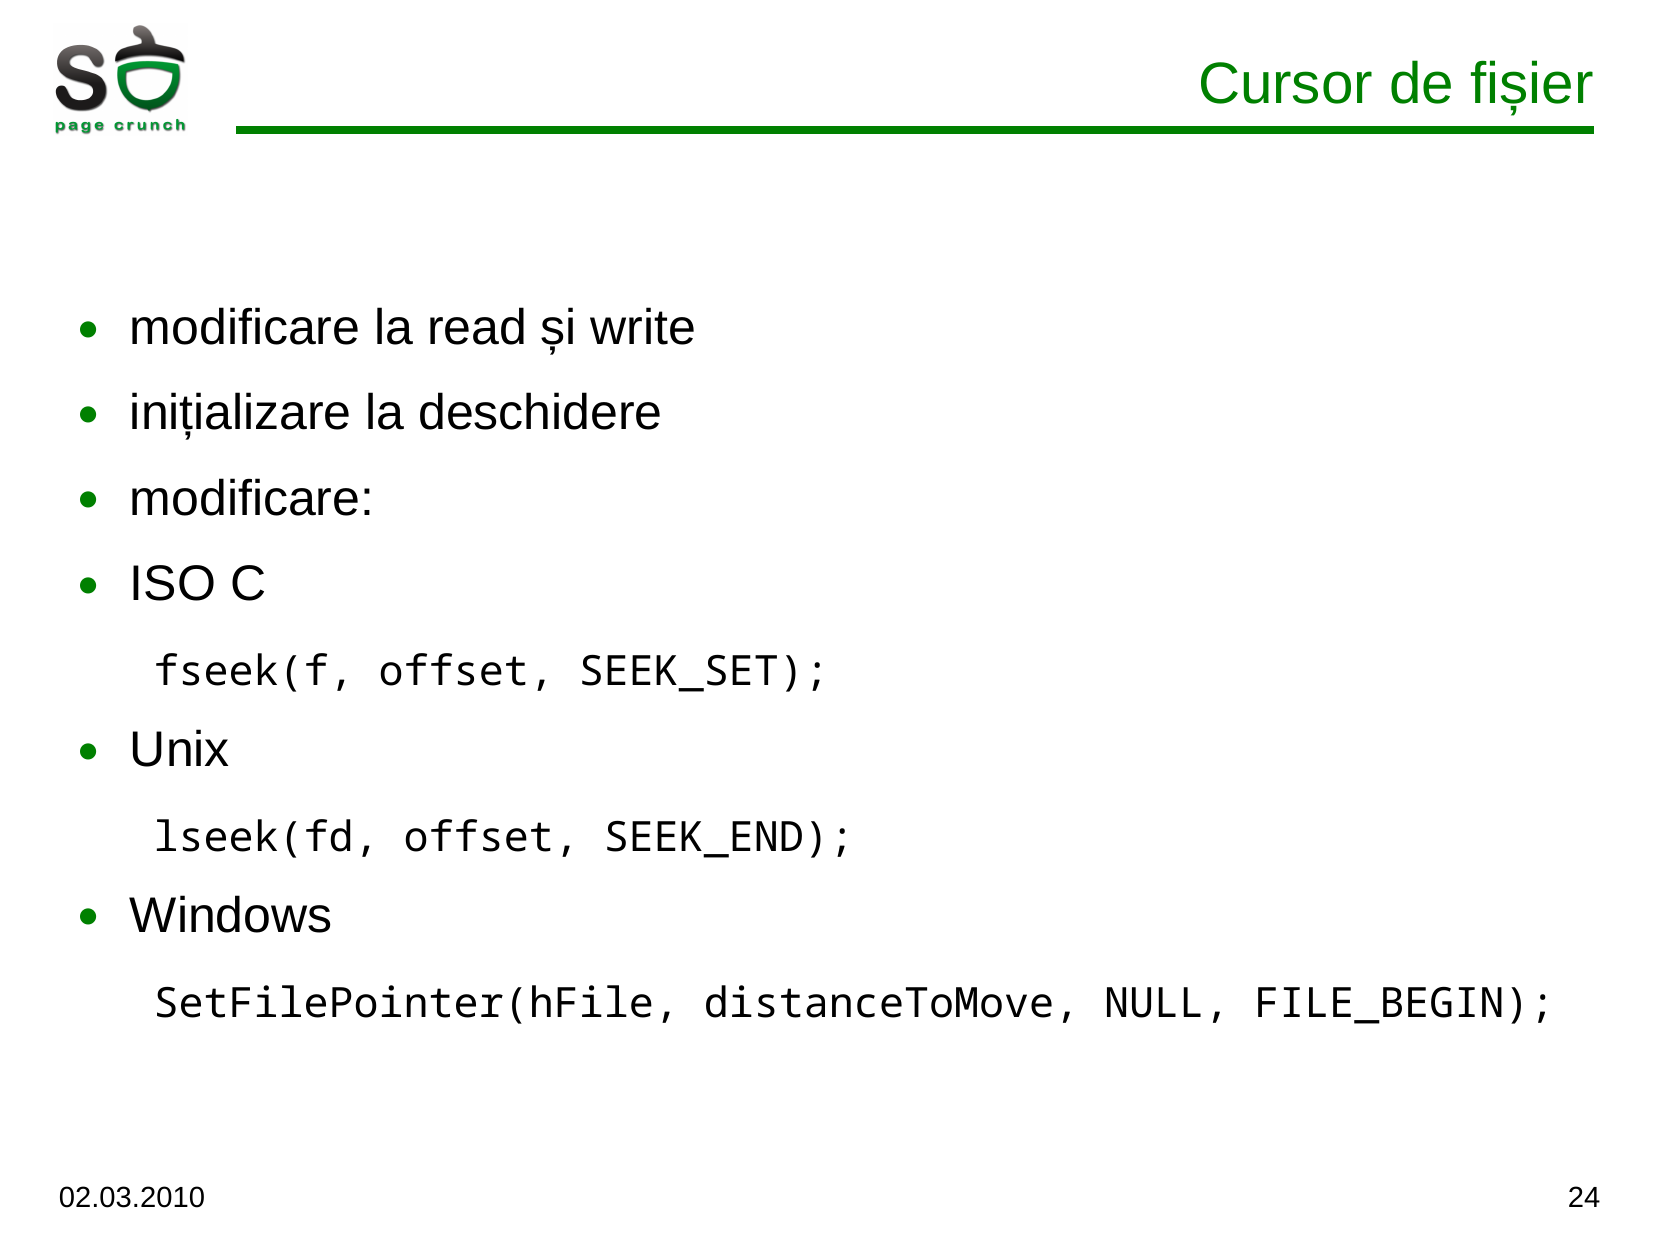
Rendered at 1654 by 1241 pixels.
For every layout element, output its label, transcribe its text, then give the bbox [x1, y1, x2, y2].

list modificare la read și write inițializare la deschidere modificare: ISO C fseek(f, offset, SEEK_SET); Unix lseek(fd, offset, SEEK_END); Windows SetFilePointer(hFile, distanceToMove, NULL, FILE_BEGIN); [59, 177, 1595, 1152]
title Cursor de fișier [236, 49, 1595, 119]
picture [53, 23, 188, 136]
